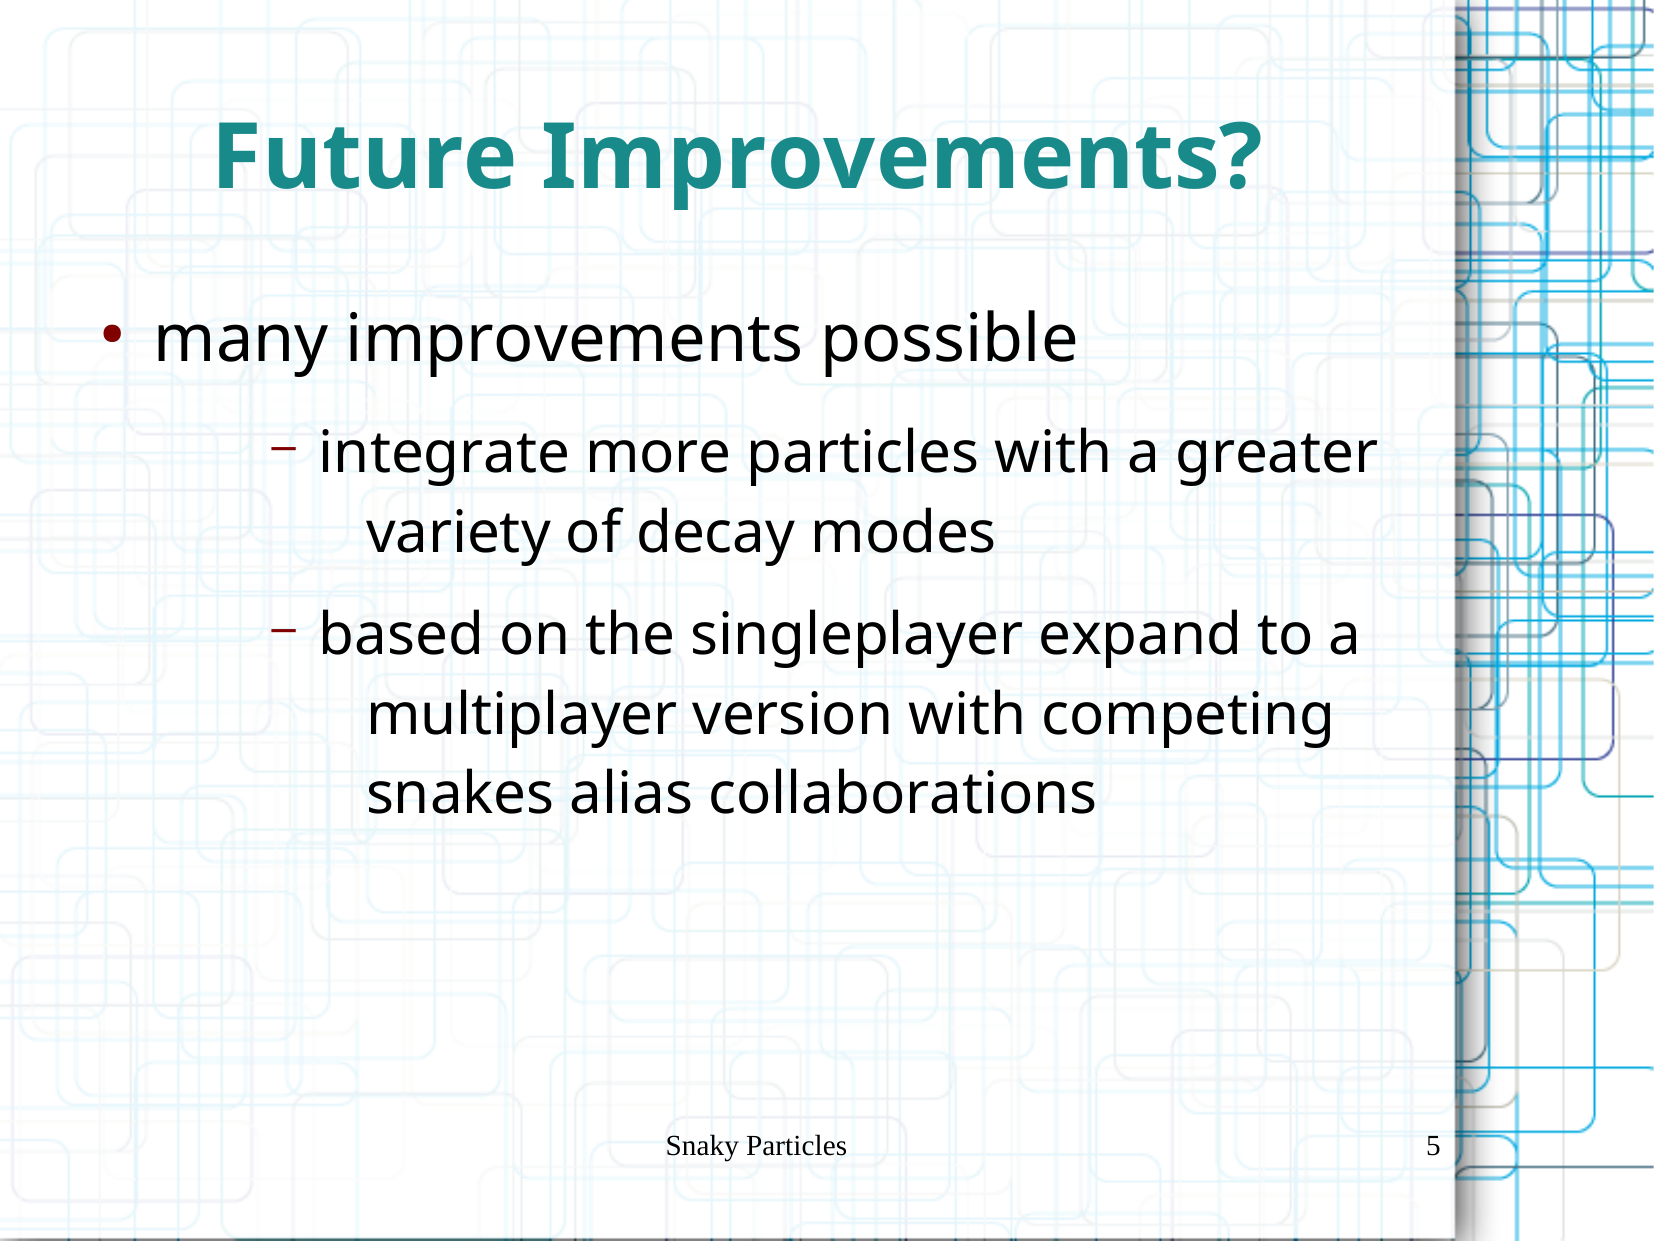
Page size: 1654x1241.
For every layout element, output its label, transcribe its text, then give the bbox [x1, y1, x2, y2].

list many improvements possible integrate more particles with a greater variety of decay modes based on the singleplayer expand to a multiplayer version with competing snakes alias collaborations [82, 290, 1418, 1109]
title Future Improvements? [59, 49, 1418, 257]
picture [0, 0, 1654, 1241]
